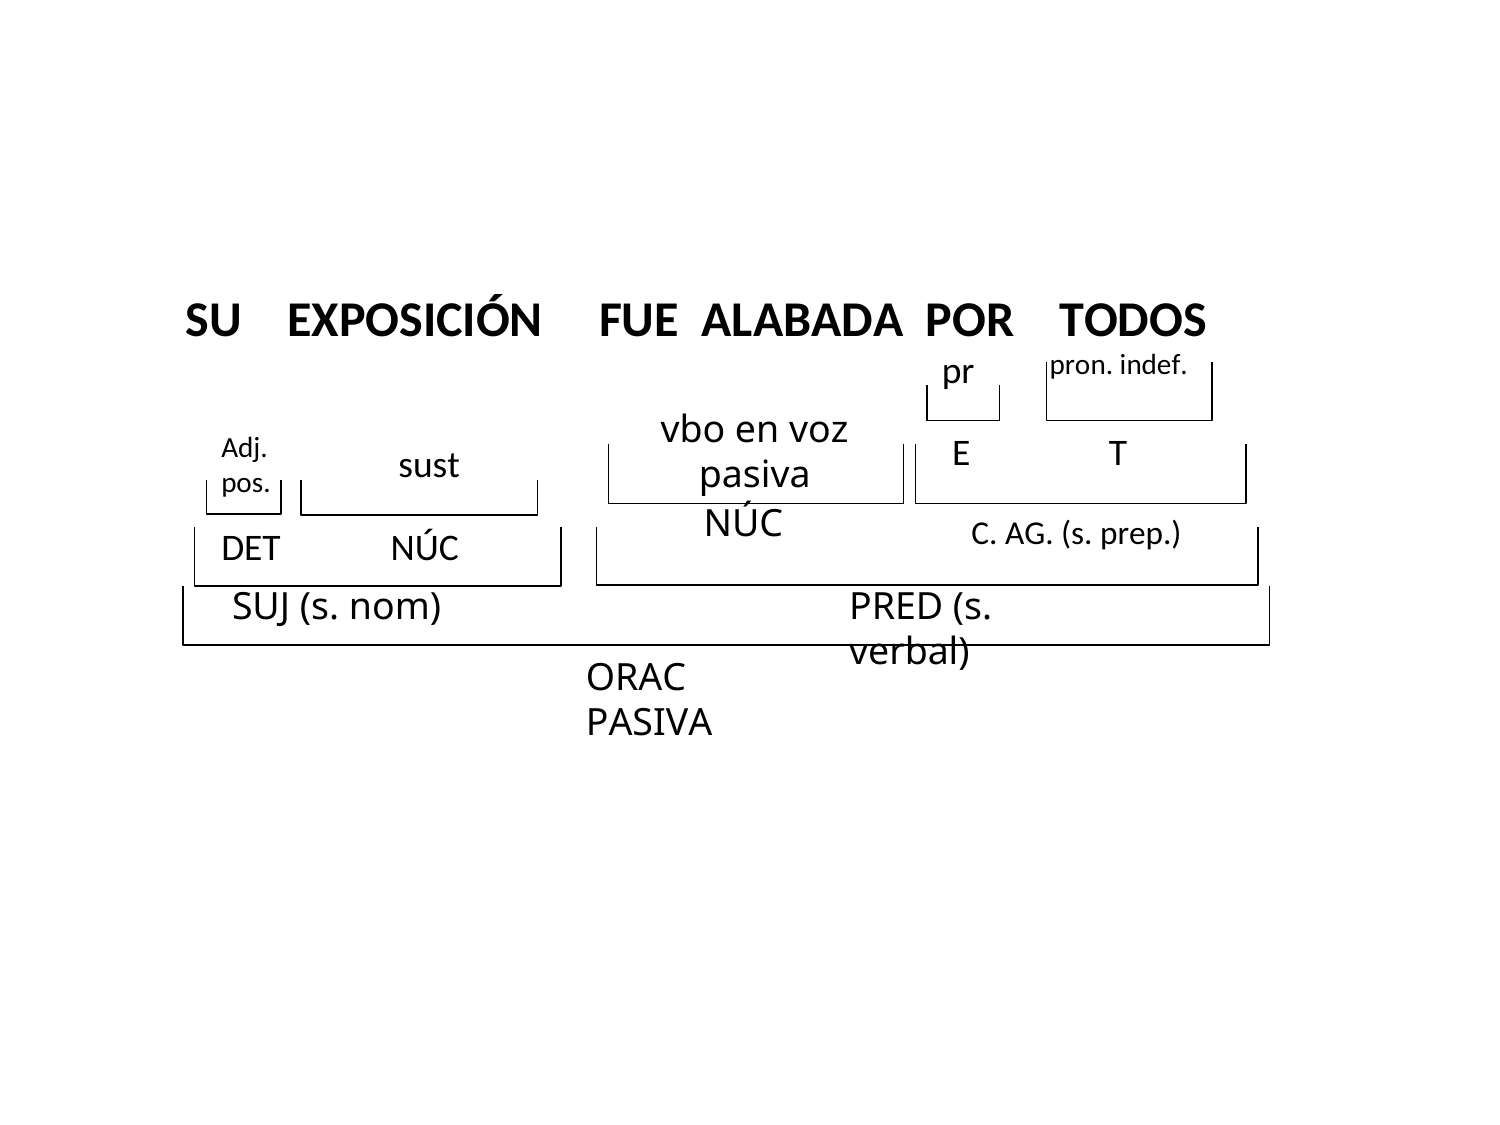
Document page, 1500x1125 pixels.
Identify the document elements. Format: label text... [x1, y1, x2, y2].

text_box pr [927, 355, 992, 399]
text_box NÚC [688, 503, 817, 552]
text_box DET [206, 515, 325, 576]
text_box T [1094, 420, 1151, 482]
text_box PRED (s. verbal) [849, 646, 1131, 680]
text_box vbo en voz pasiva [621, 397, 888, 503]
text_box Adj.pos. [206, 420, 292, 507]
text_box C. AG. (s. prep.) [956, 503, 1235, 559]
text_box ORAC PASIVA [571, 645, 849, 751]
text_box pron. indef. [1034, 355, 1249, 389]
text_box SU EXPOSICIÓN FUE ALABADA POR TODOS [171, 278, 1270, 355]
text_box SUJ (s. nom) [217, 574, 457, 635]
text_box PRED (s. verbal) [834, 574, 1131, 644]
text_box NÚC [375, 515, 474, 576]
text_box sust [383, 432, 476, 493]
text_box E [937, 420, 986, 482]
